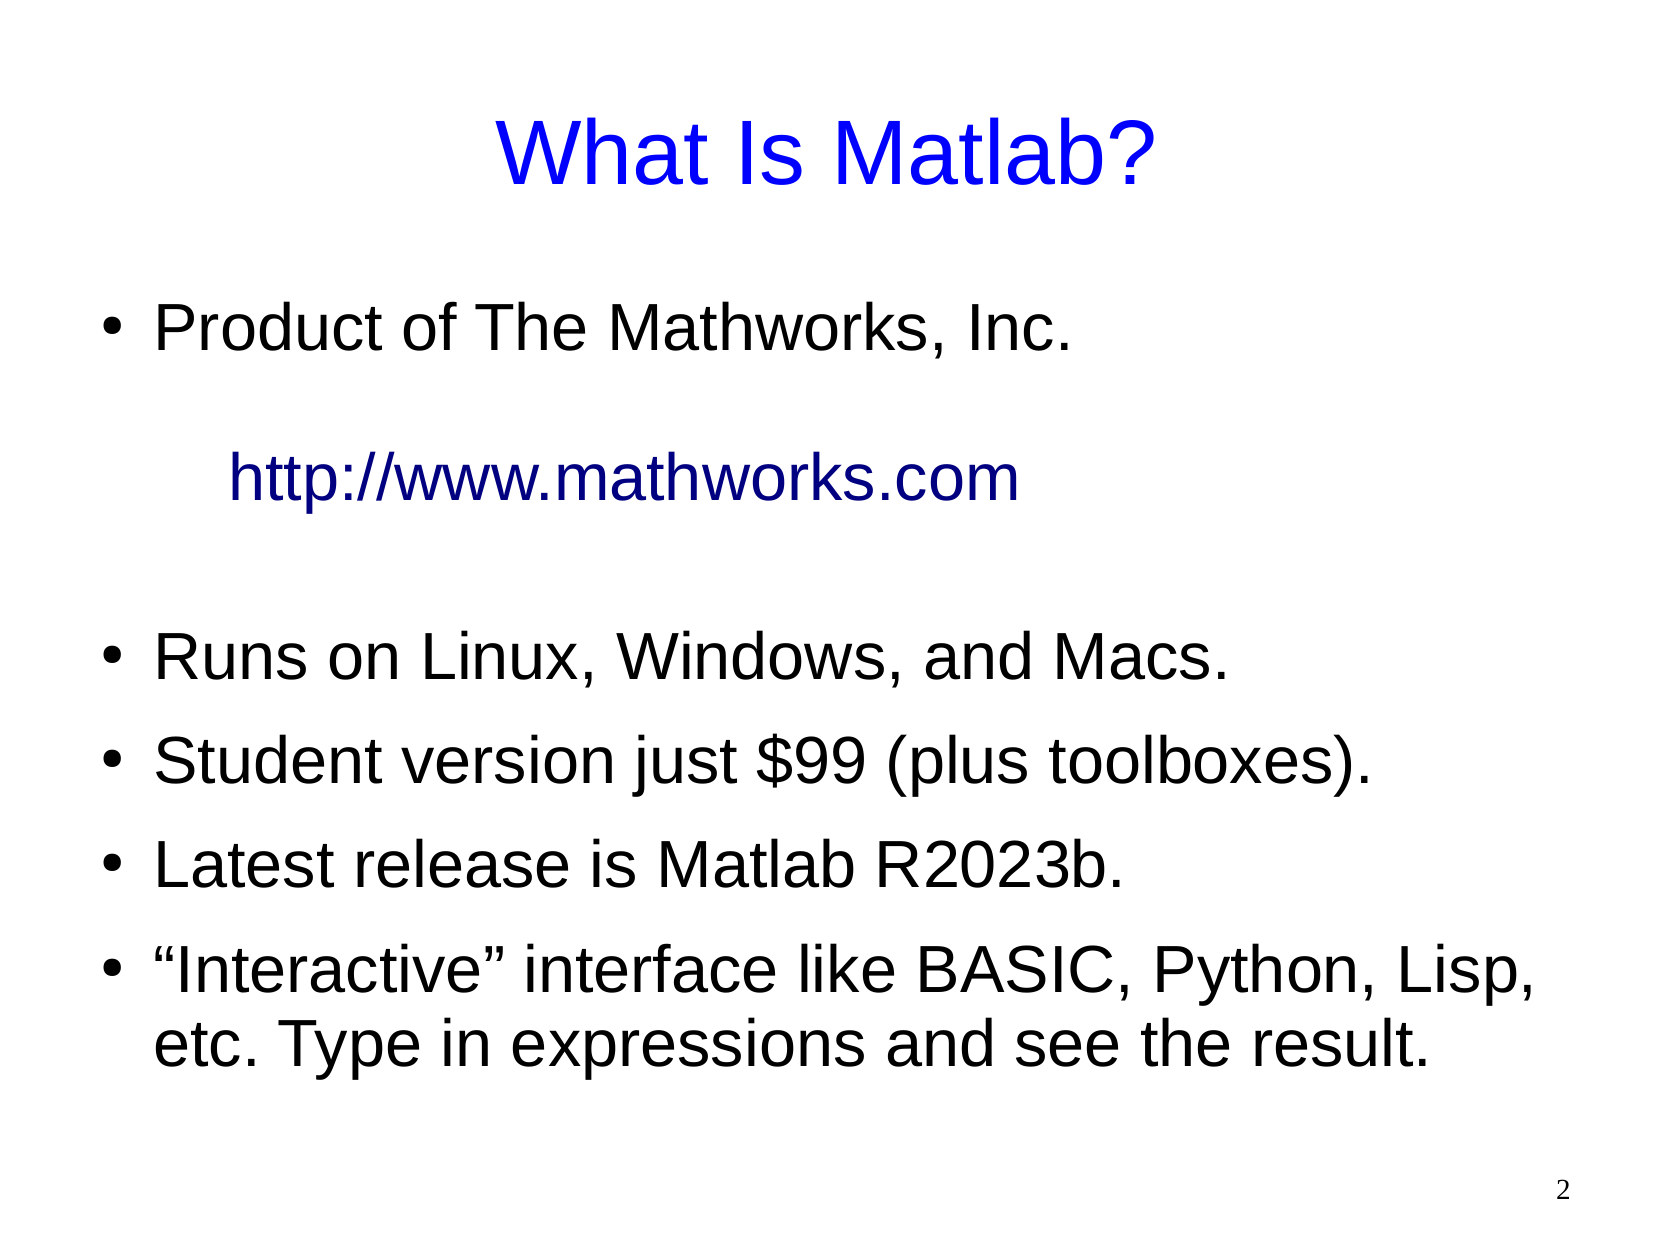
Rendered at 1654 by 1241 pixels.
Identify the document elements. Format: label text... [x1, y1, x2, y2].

list Product of The Mathworks, Inc. http://www.mathworks.com Runs on Linux, Windows, and Macs. Student version just $99 (plus toolboxes). Latest release is Matlab R2023b. “Interactive” interface like BASIC, Python, Lisp, etc. Type in expressions and see the result. [82, 290, 1571, 1109]
title What Is Matlab? [82, 49, 1571, 257]
